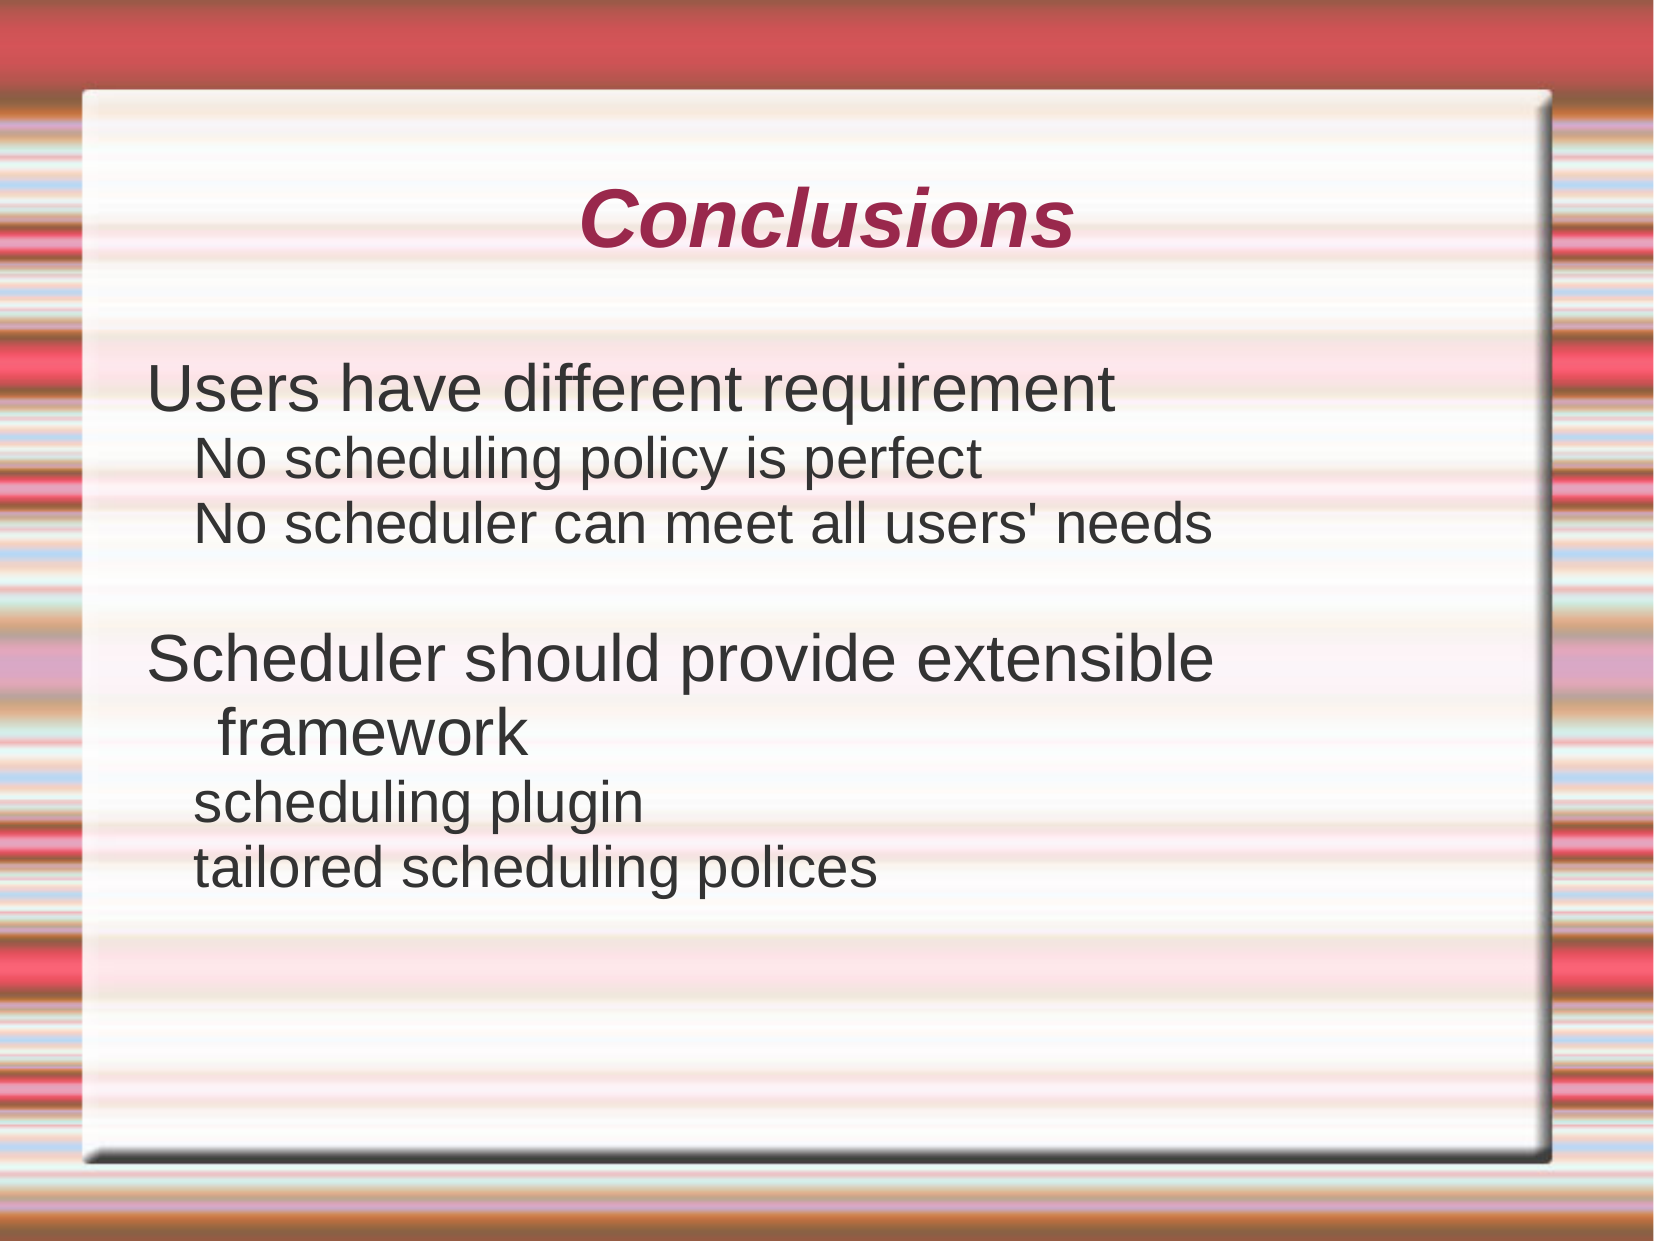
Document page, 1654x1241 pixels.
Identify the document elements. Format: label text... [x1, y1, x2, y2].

picture [0, 0, 1654, 1241]
list Users have different requirement No scheduling policy is perfect No scheduler can meet all users' needs Scheduler should provide extensible framework scheduling plugin tailored scheduling polices [134, 350, 1516, 1118]
title Conclusions [121, 122, 1534, 315]
